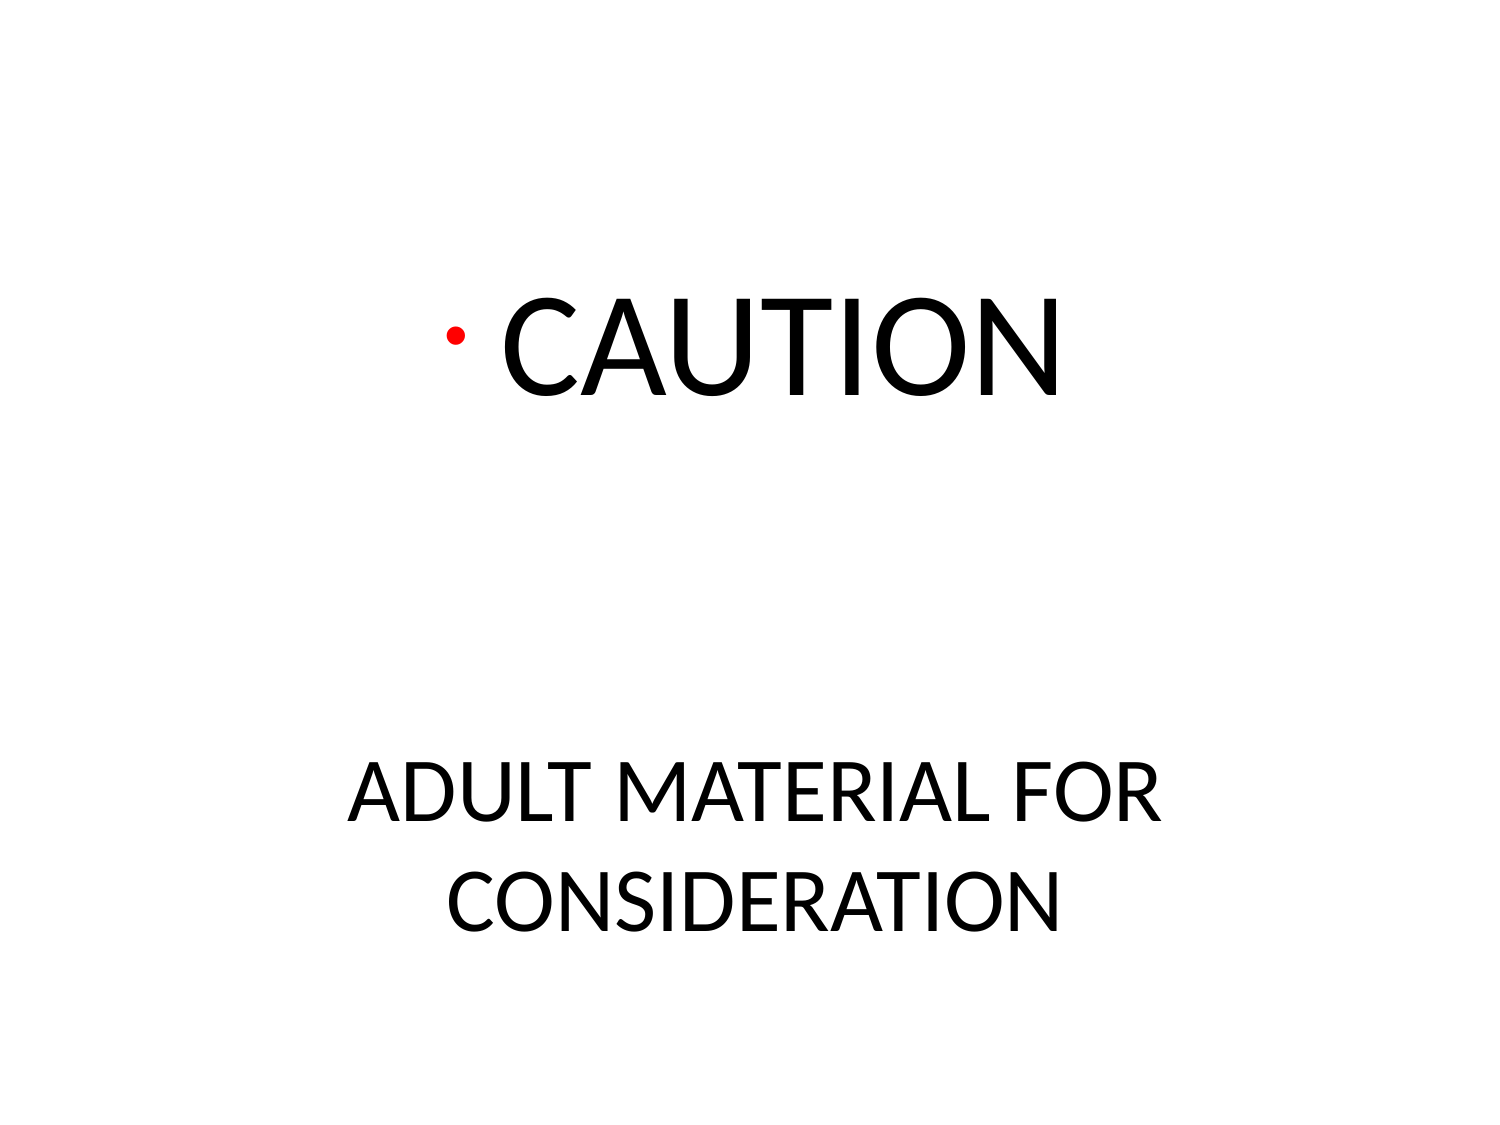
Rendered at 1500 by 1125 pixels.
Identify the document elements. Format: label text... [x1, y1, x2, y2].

list CAUTION [118, 237, 1394, 575]
title ADULT MATERIAL FOR CONSIDERATION [118, 722, 1394, 947]
